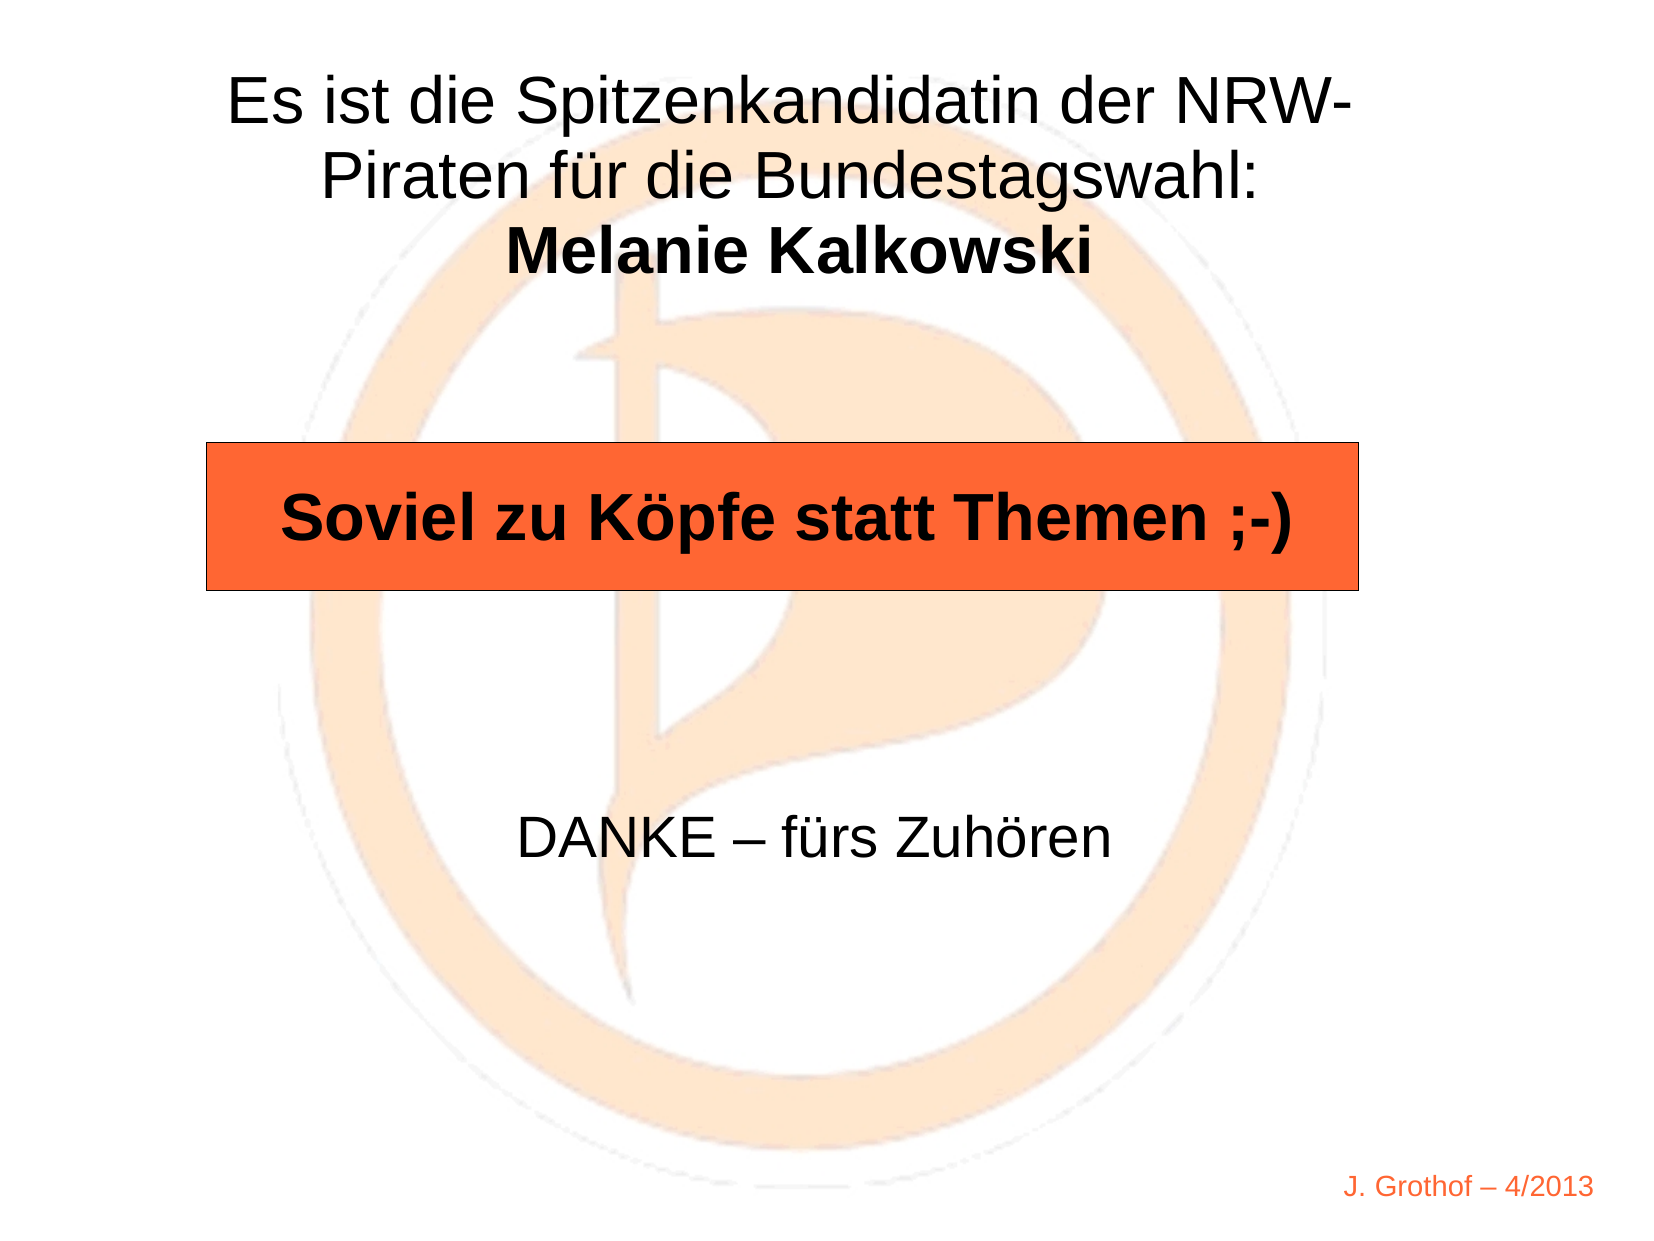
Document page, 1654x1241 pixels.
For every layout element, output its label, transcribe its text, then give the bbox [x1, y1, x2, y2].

text_box Es ist die Spitzenkandidatin der NRW-Piraten für die Bundestagswahl: Melanie Kalkowski [118, 56, 1464, 296]
text_box [206, 442, 1359, 591]
picture [0, 0, 1654, 1241]
text_box Soviel zu Köpfe statt Themen ;-) [265, 472, 1311, 563]
text_box DANKE – fürs Zuhören [501, 797, 1129, 877]
